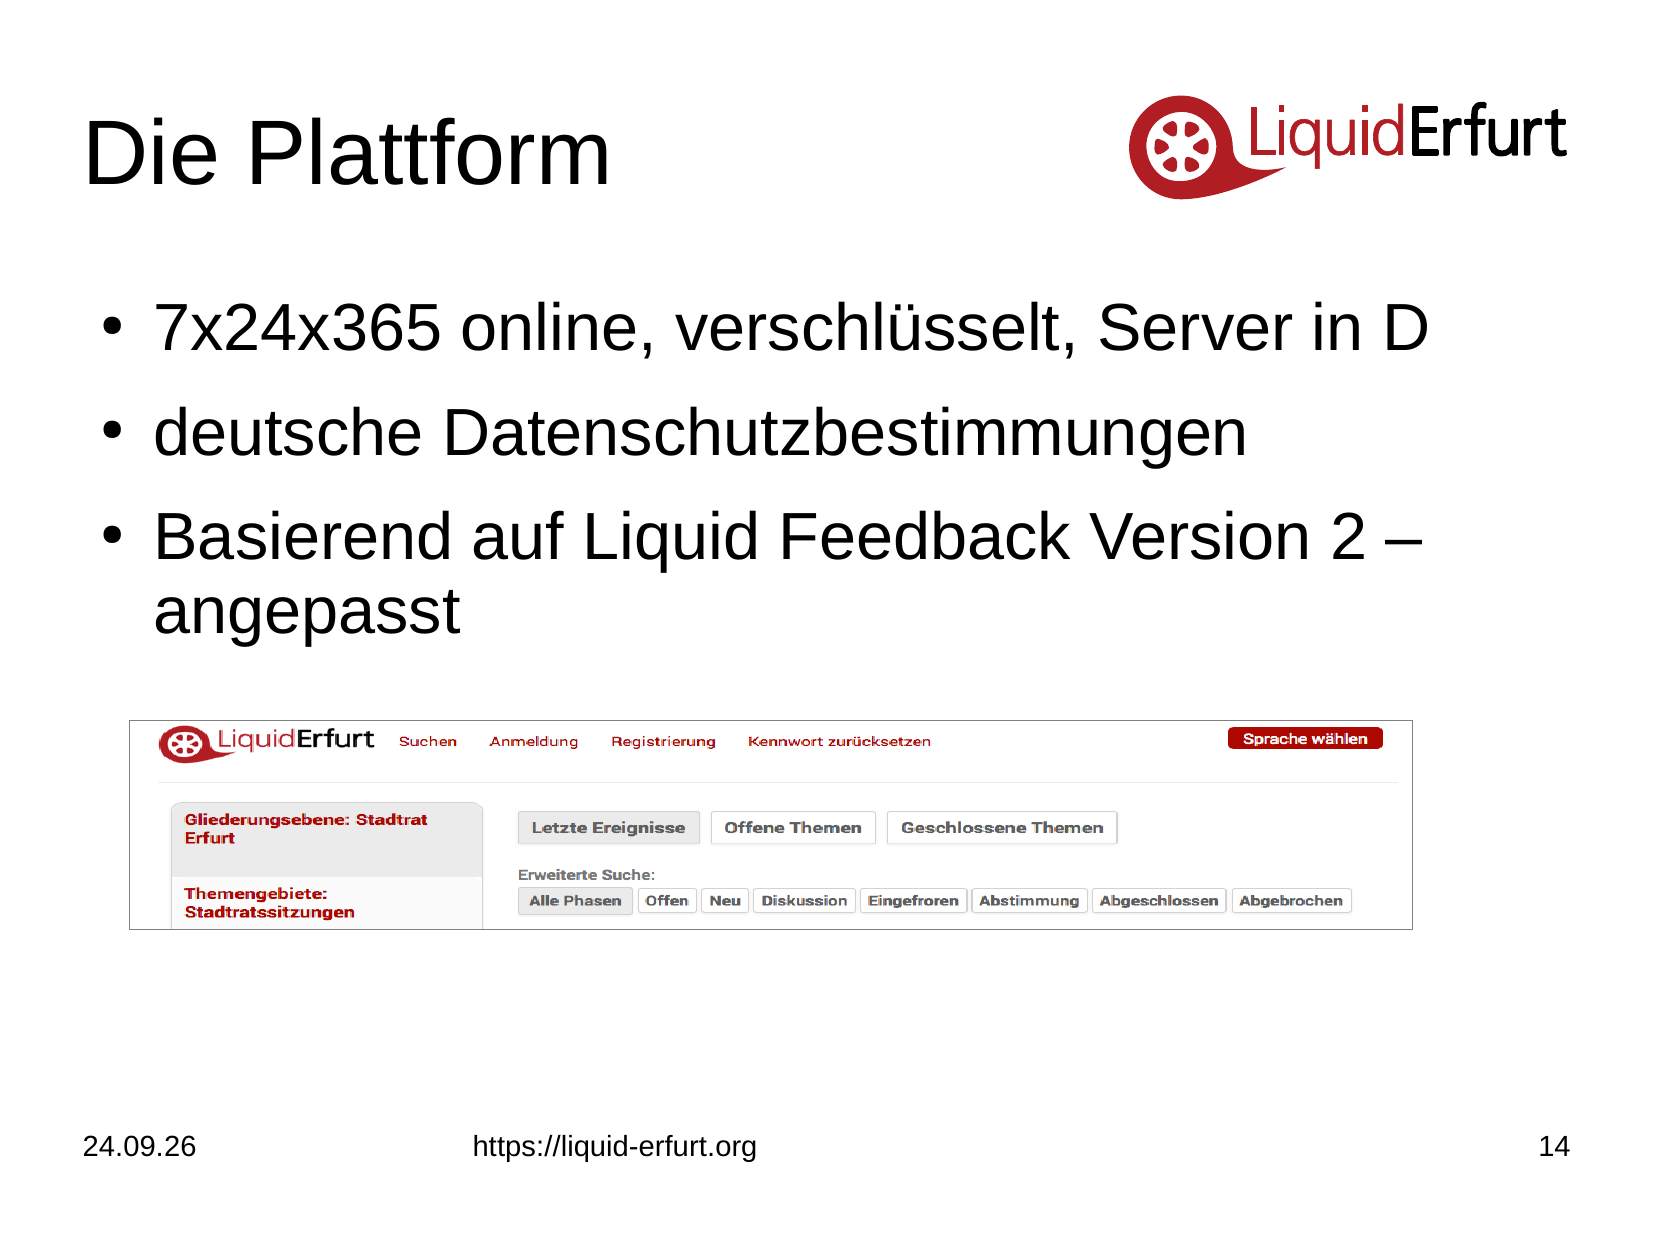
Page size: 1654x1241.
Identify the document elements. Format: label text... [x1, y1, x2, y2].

list 7x24x365 online, verschlüsselt, Server in D deutsche Datenschutzbestimmungen Basierend auf Liquid Feedback Version 2 – angepasst [82, 290, 1571, 1010]
picture [129, 720, 1413, 930]
title Die Plattform [82, 49, 1571, 257]
